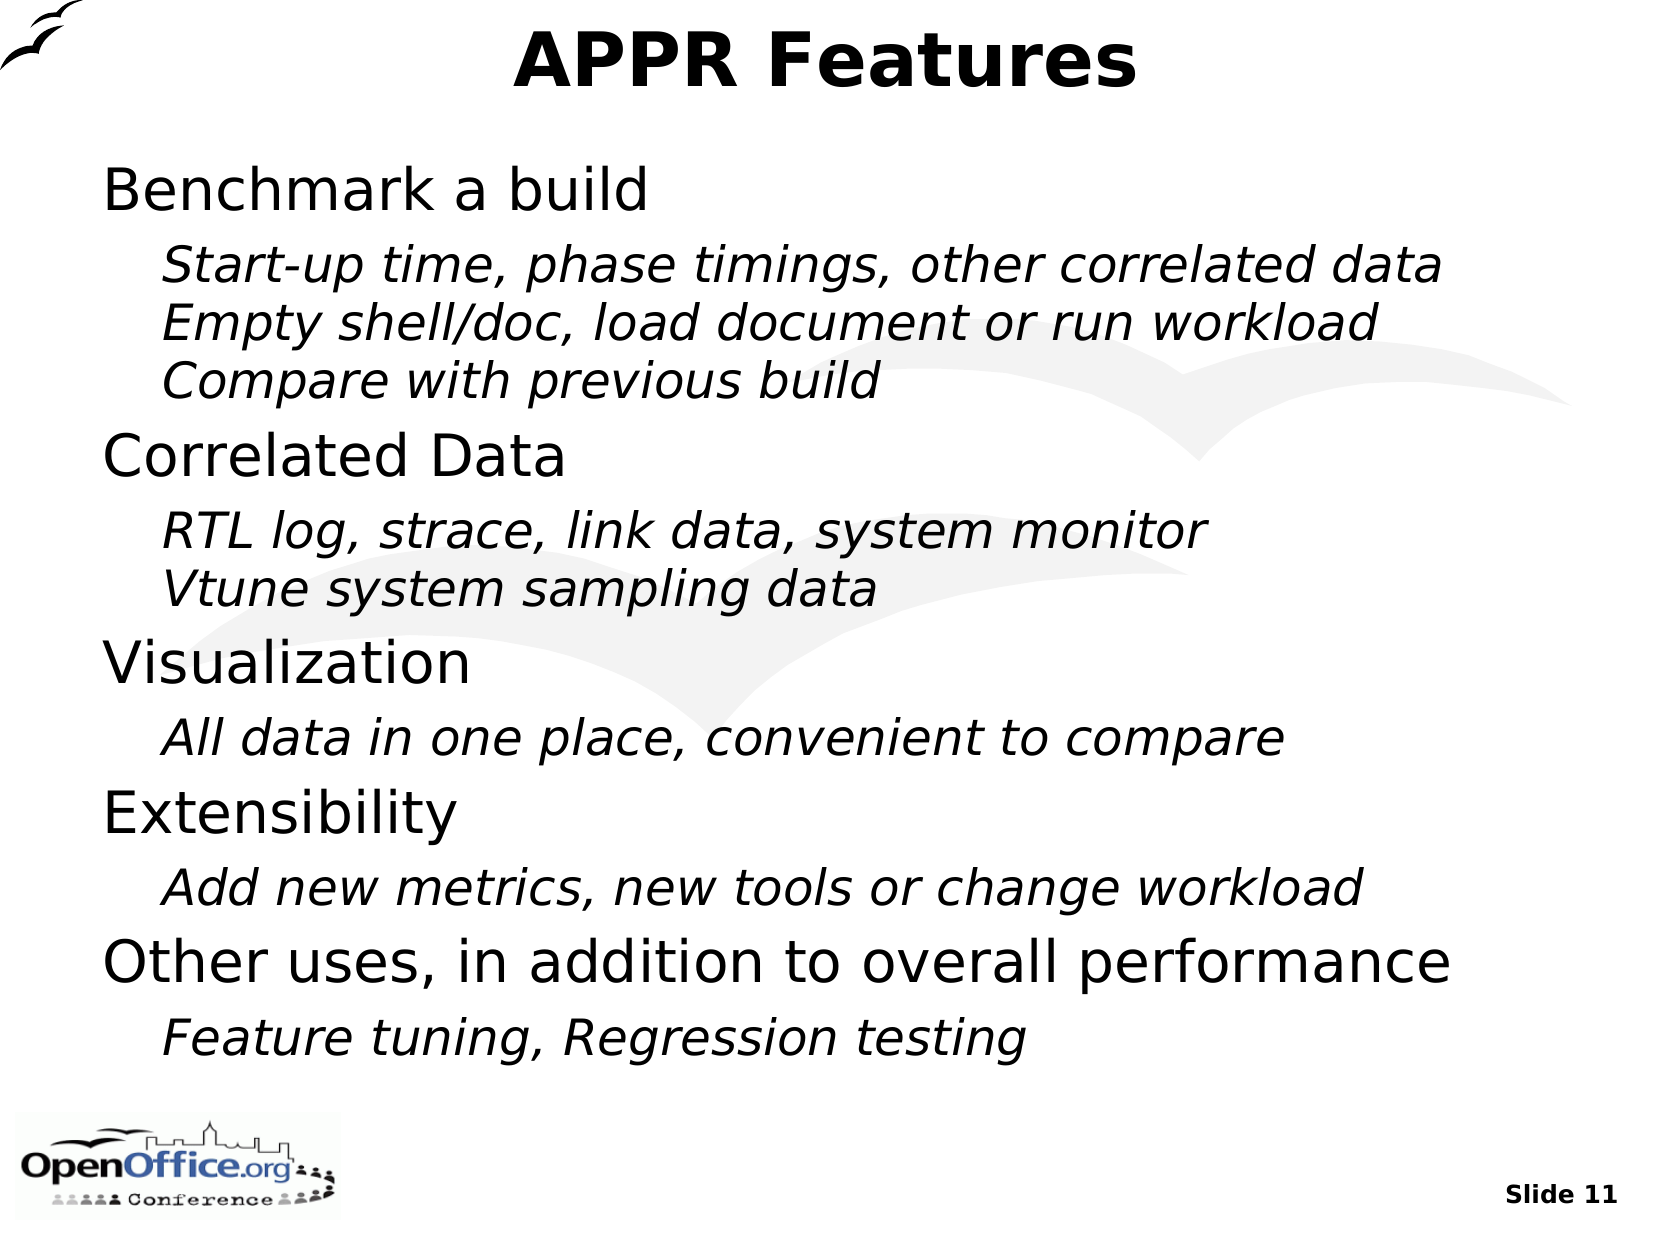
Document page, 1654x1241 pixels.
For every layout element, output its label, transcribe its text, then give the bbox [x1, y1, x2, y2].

title APPR Features [0, 0, 1654, 121]
list Benchmark a build Start-up time, phase timings, other correlated data Empty shell/doc, load document or run workload Compare with previous build Correlated Data RTL log, strace, link data, system monitor Vtune system sampling data Visualization All data in one place, convenient to compare Extensibility Add new metrics, new tools or change workload Other uses, in addition to overall performance Feature tuning, Regression testing [102, 155, 1529, 1085]
picture [15, 1112, 341, 1220]
